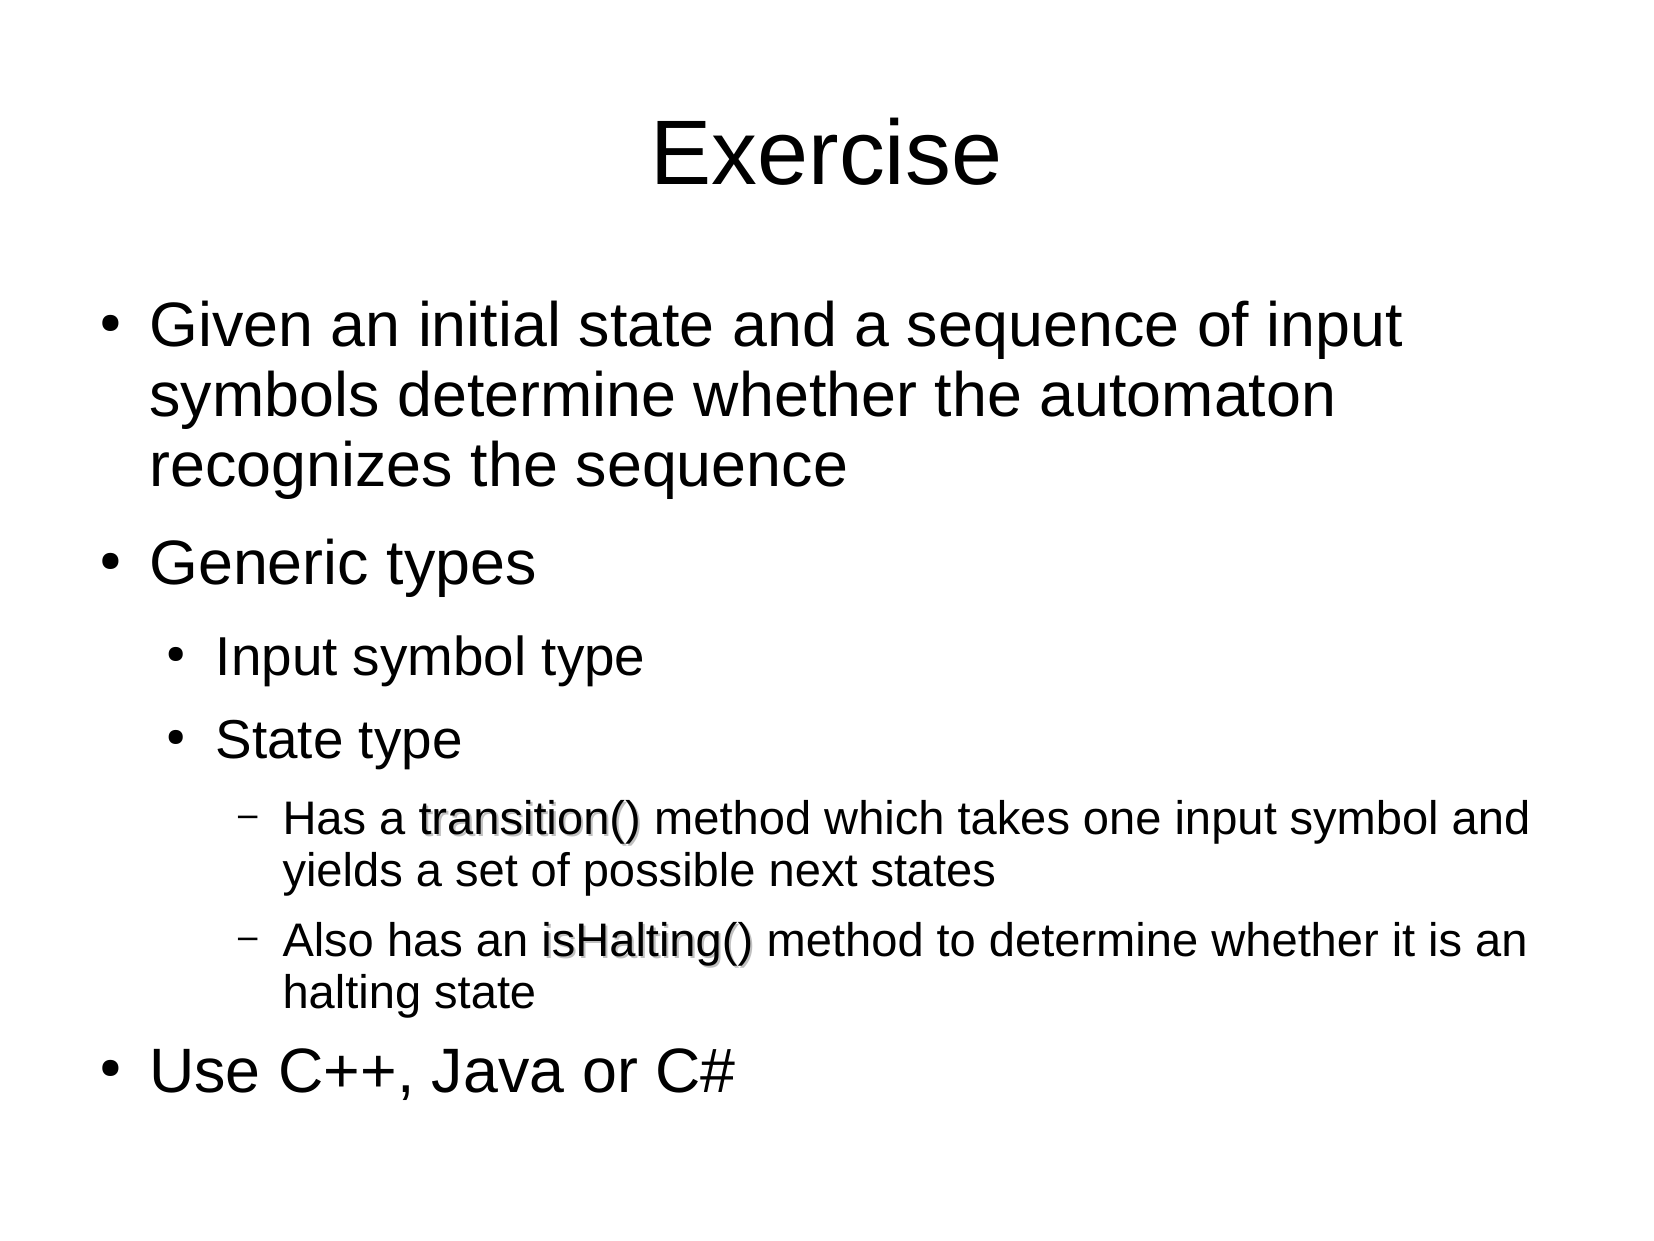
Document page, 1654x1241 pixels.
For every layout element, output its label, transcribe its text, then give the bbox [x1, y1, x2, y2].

title Exercise [82, 49, 1571, 257]
list Given an initial state and a sequence of input symbols determine whether the automaton recognizes the sequence Generic types Input symbol type State type Has a transition() method which takes one input symbol and yields a set of possible next states Also has an isHalting() method to determine whether it is an halting state Use C++, Java or C# [82, 290, 1571, 1109]
